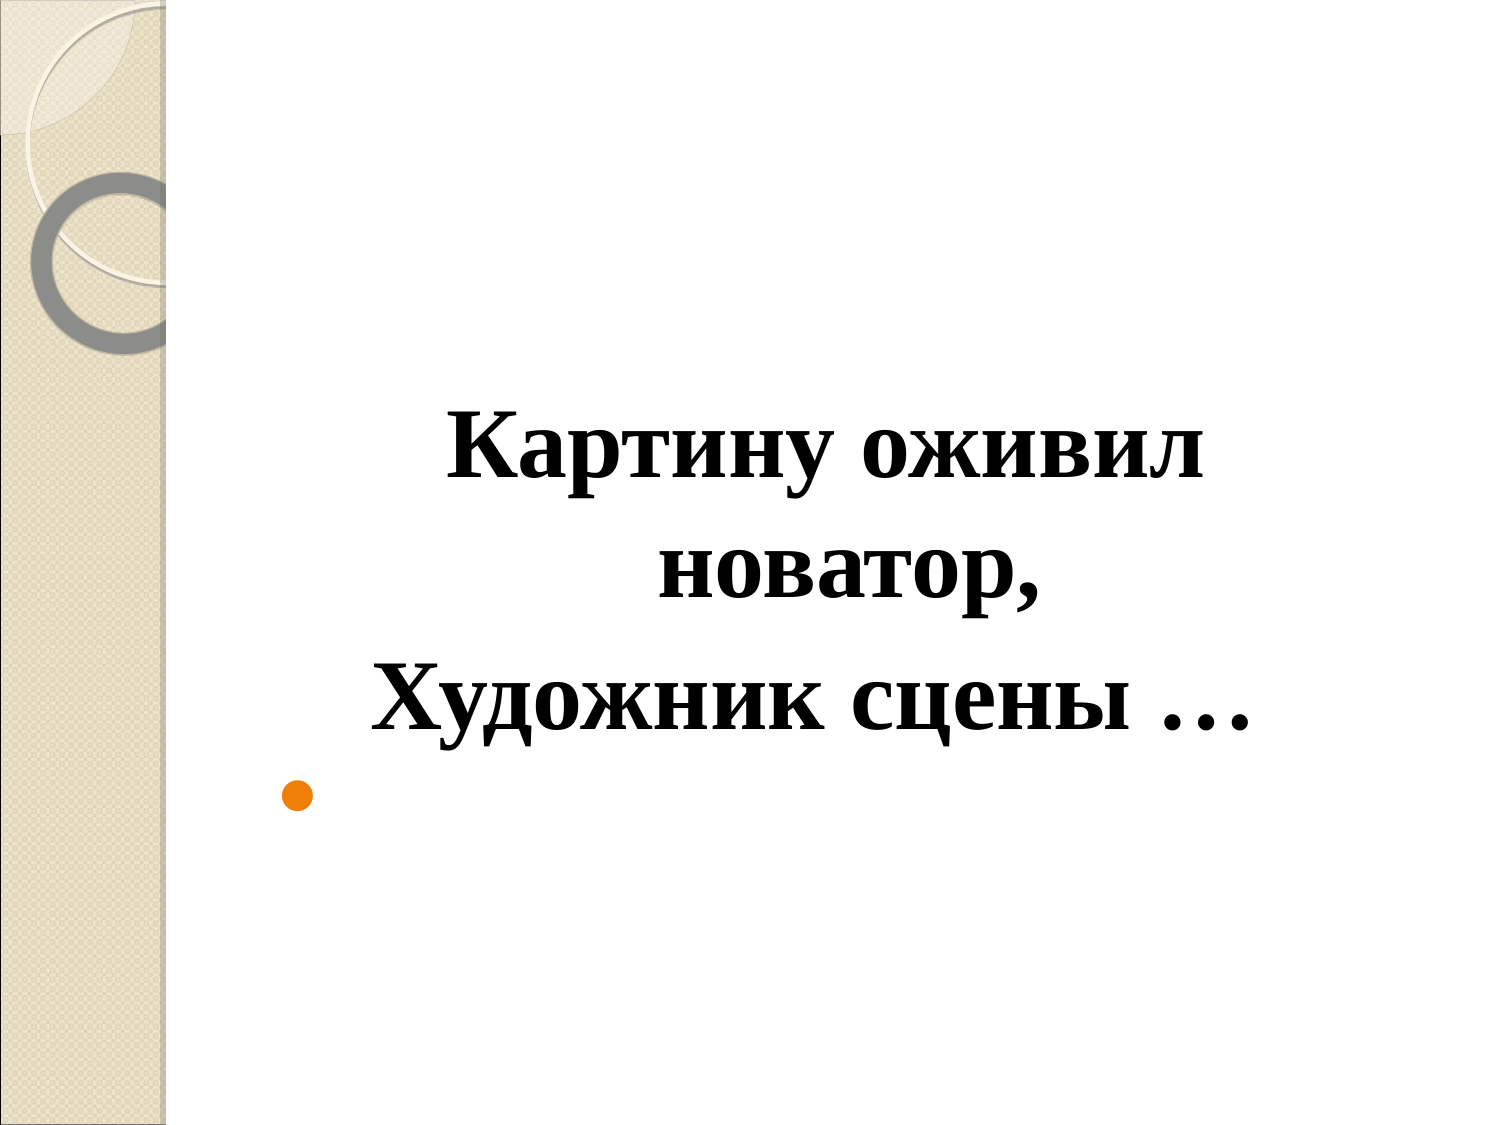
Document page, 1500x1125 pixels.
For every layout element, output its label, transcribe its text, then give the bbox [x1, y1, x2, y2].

list Картину оживил новатор, Художник сцены … [235, 237, 1466, 1026]
